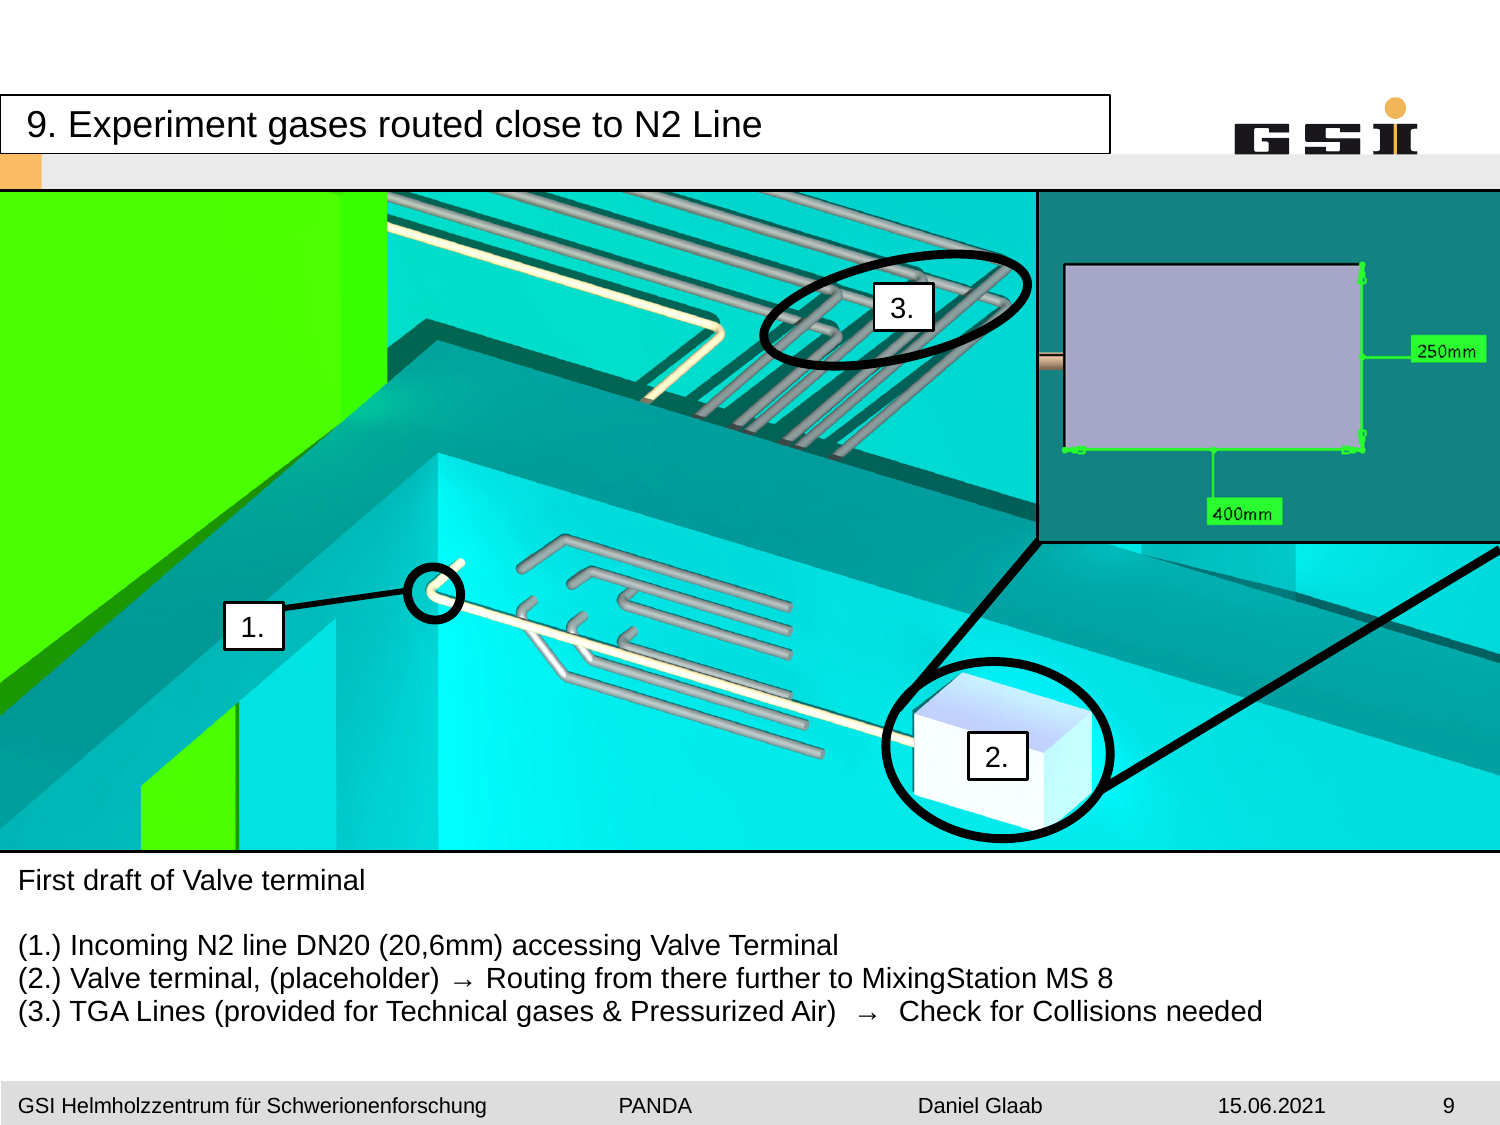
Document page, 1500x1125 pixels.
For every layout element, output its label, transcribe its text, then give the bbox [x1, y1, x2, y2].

picture [1039, 191, 1500, 541]
text_box GSI Helmholzzentrum für Schwerionenforschung PANDA Daniel Glaab 15.06.2021 9 [3, 1086, 1489, 1125]
picture [1233, 95, 1419, 154]
picture [891, 666, 1105, 834]
text_box First draft of Valve terminal (1.) Incoming N2 line DN20 (20,6mm) accessing Valve Terminal (2.) Valve terminal, (placeholder) → Routing from there further to MixingStation MS 8 (3.) TGA Lines (provided for Technical gases & Pressurized Air) → Check for Collisions needed [3, 856, 1500, 1068]
text_box 3. [874, 283, 934, 331]
picture [0, 191, 1500, 851]
text_box 1. [224, 602, 284, 650]
text_box 2. [968, 732, 1028, 780]
picture [940, 544, 1500, 778]
text_box 9. Experiment gases routed close to N2 Line [0, 94, 1111, 154]
text_box [0, 1080, 1500, 1125]
